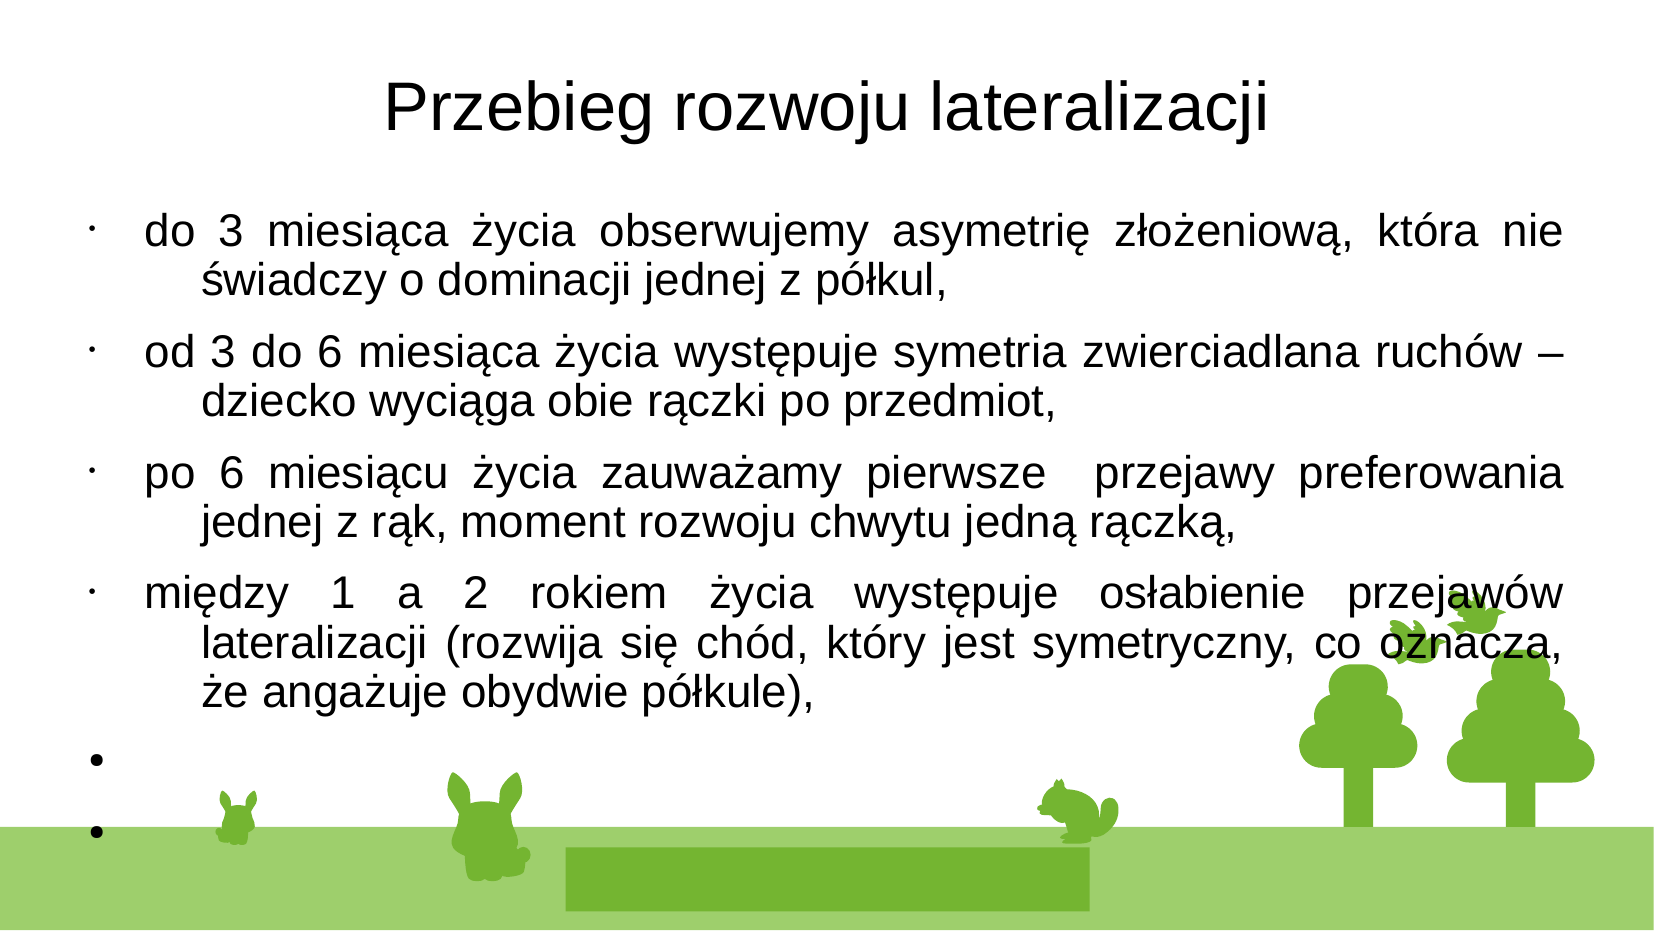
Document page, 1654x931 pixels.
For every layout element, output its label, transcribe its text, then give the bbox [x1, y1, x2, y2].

text_box [565, 847, 1090, 912]
title Przebieg rozwoju lateralizacji [88, 29, 1565, 178]
list do 3 miesiąca życia obserwujemy asymetrię złożeniową, która nie świadczy o dominacji jednej z półkul, od 3 do 6 miesiąca życia występuje symetria zwierciadlana ruchów – dziecko wyciąga obie rączki po przedmiot, po 6 miesiącu życia zauważamy pierwsze przejawy preferowania jednej z rąk, moment rozwoju chwytu jedną rączką, między 1 a 2 rokiem życia występuje osłabienie przejawów lateralizacji (rozwija się chód, który jest symetryczny, co oznacza, że angażuje obydwie półkule), [88, 206, 1565, 768]
